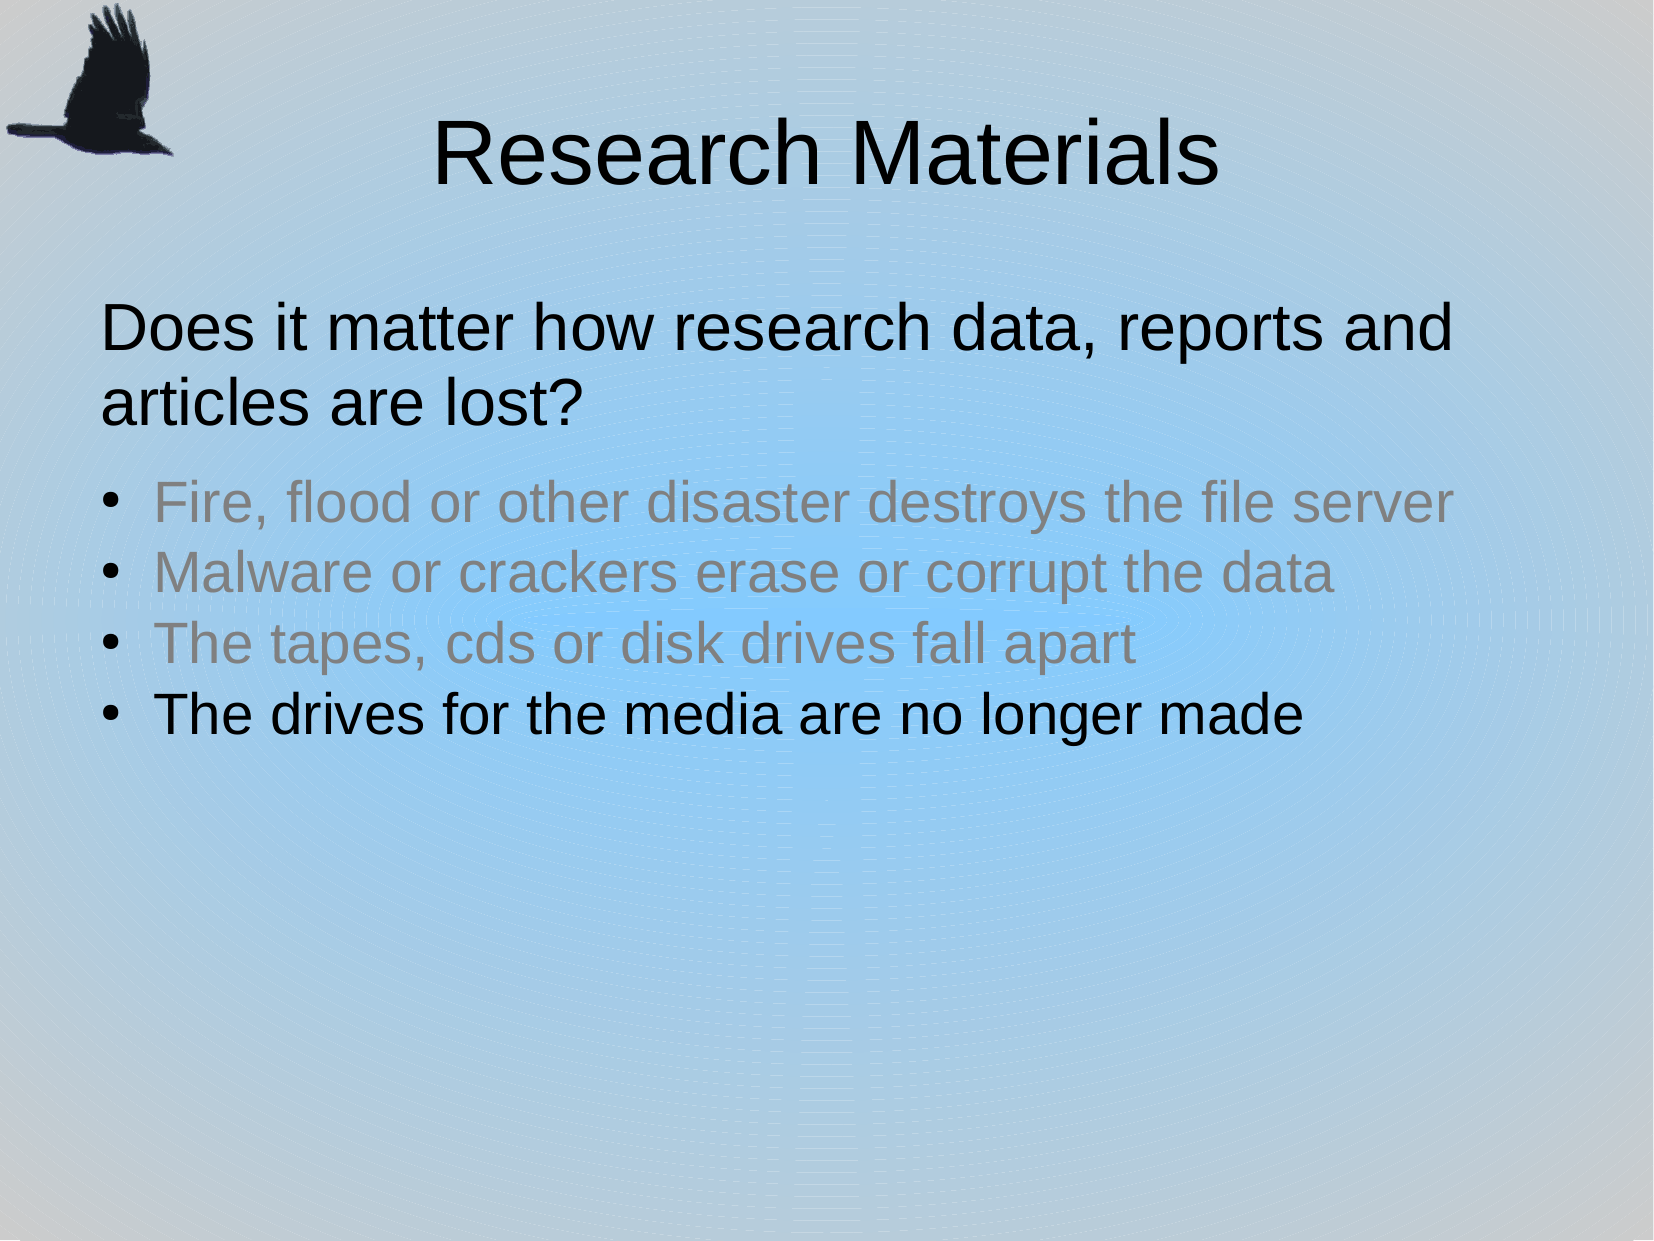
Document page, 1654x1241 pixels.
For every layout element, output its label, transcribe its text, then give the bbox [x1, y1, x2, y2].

list Does it matter how research data, reports and articles are lost? Fire, flood or other disaster destroys the file server Malware or crackers erase or corrupt the data The tapes, cds or disk drives fall apart The drives for the media are no longer made [82, 290, 1571, 1094]
title Research Materials [82, 56, 1571, 250]
picture [0, 0, 178, 160]
